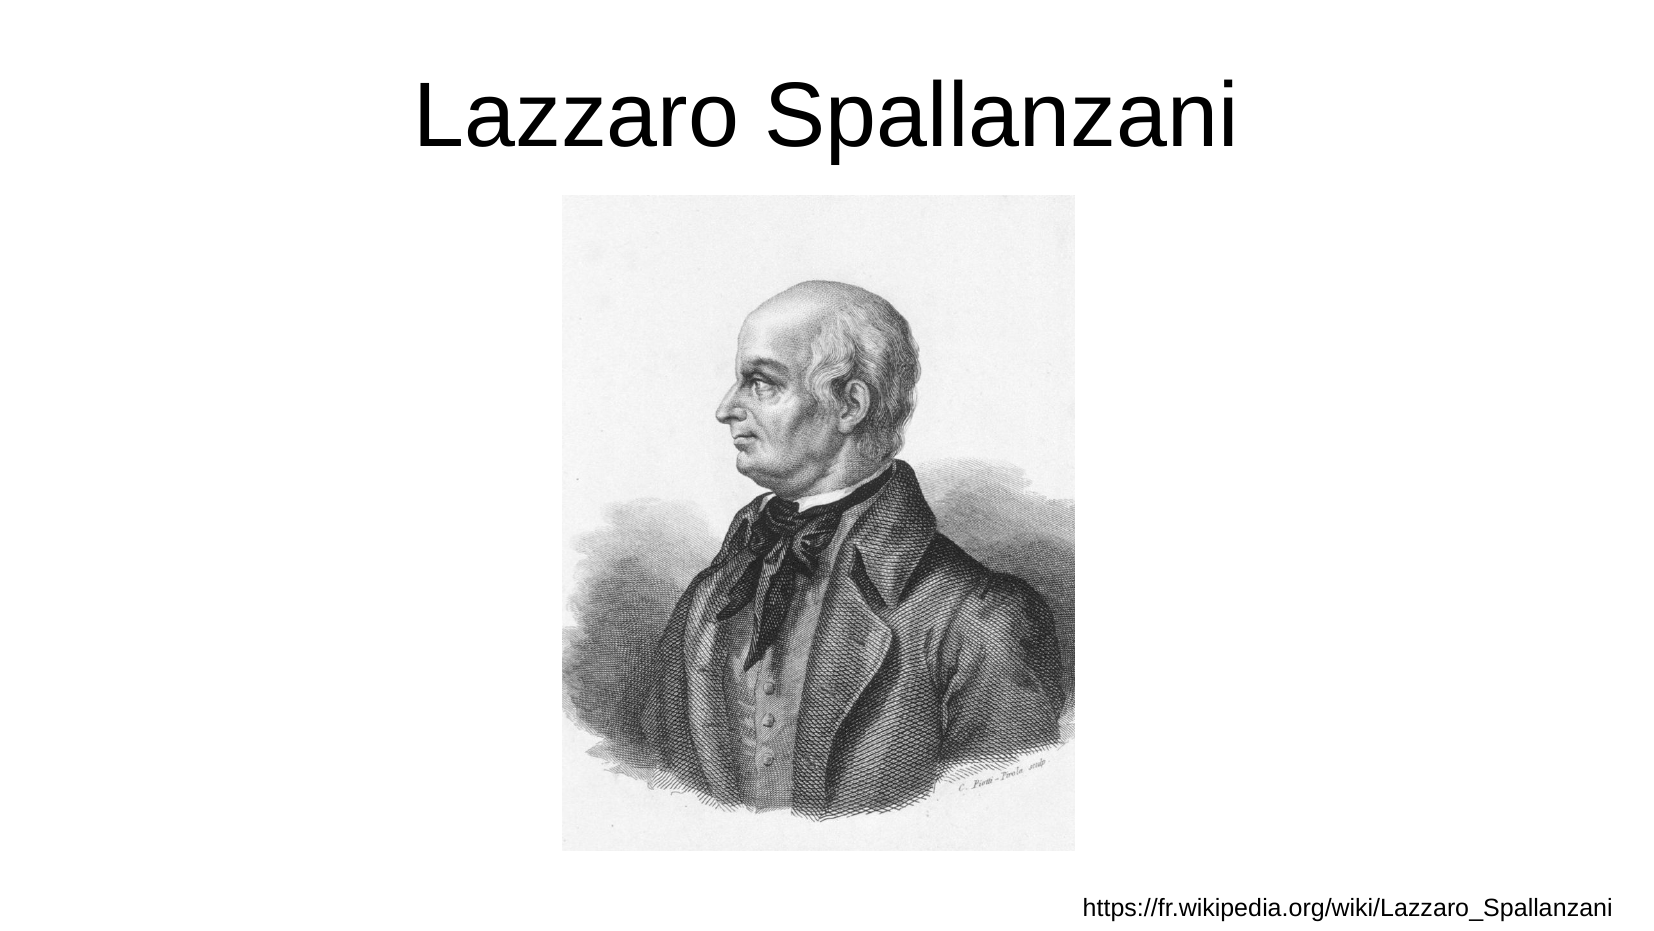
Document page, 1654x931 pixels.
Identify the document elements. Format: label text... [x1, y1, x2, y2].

title Lazzaro Spallanzani [82, 37, 1571, 193]
text_box https://fr.wikipedia.org/wiki/Lazzaro_Spallanzani [1067, 885, 1654, 931]
picture [562, 195, 1075, 851]
